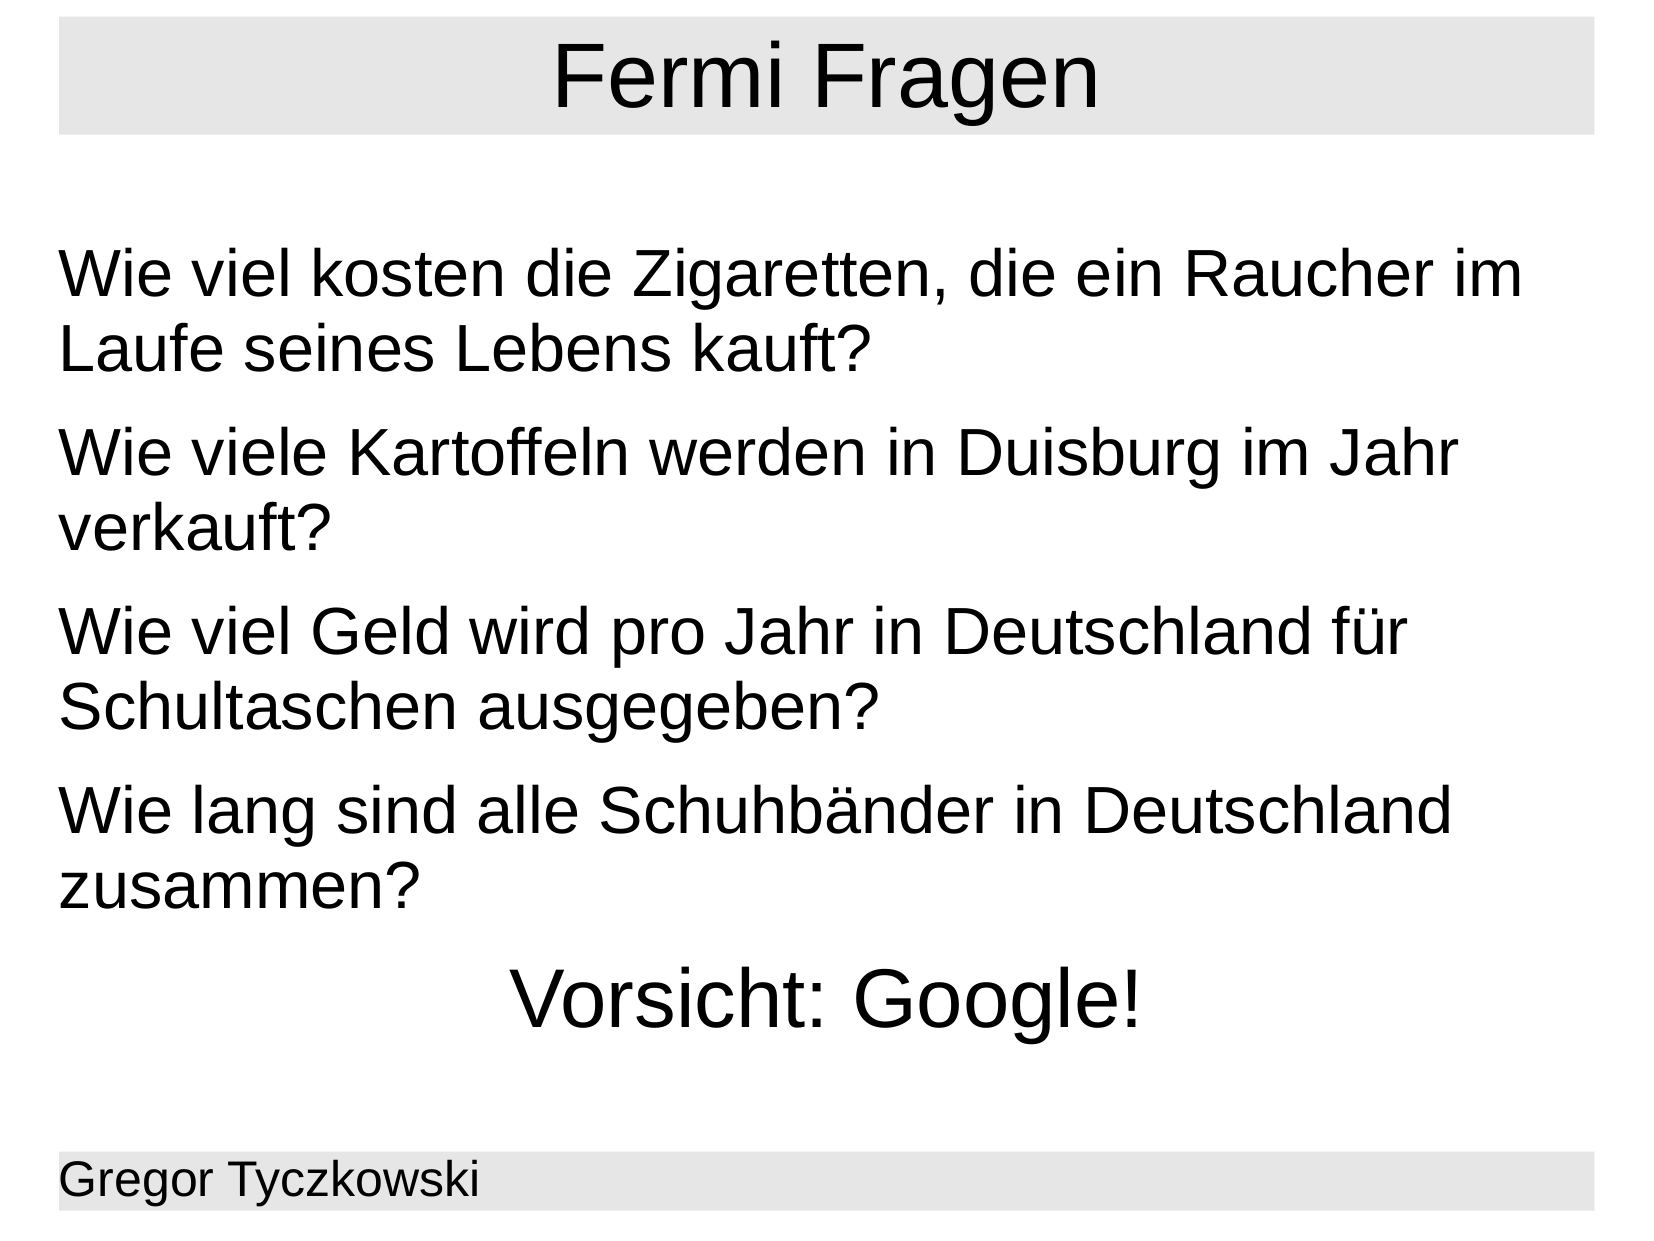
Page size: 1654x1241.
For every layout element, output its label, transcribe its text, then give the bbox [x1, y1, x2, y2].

title Fermi Fragen [59, 16, 1595, 135]
list Gregor Tyczkowski [59, 1151, 1595, 1211]
list Wie viel kosten die Zigaretten, die ein Raucher im Laufe seines Lebens kauft? Wie viele Kartoffeln werden in Duisburg im Jahr verkauft? Wie viel Geld wird pro Jahr in Deutschland für Schultaschen ausgegeben? Wie lang sind alle Schuhbänder in Deutschland zusammen? Vorsicht: Google! [59, 236, 1595, 1034]
